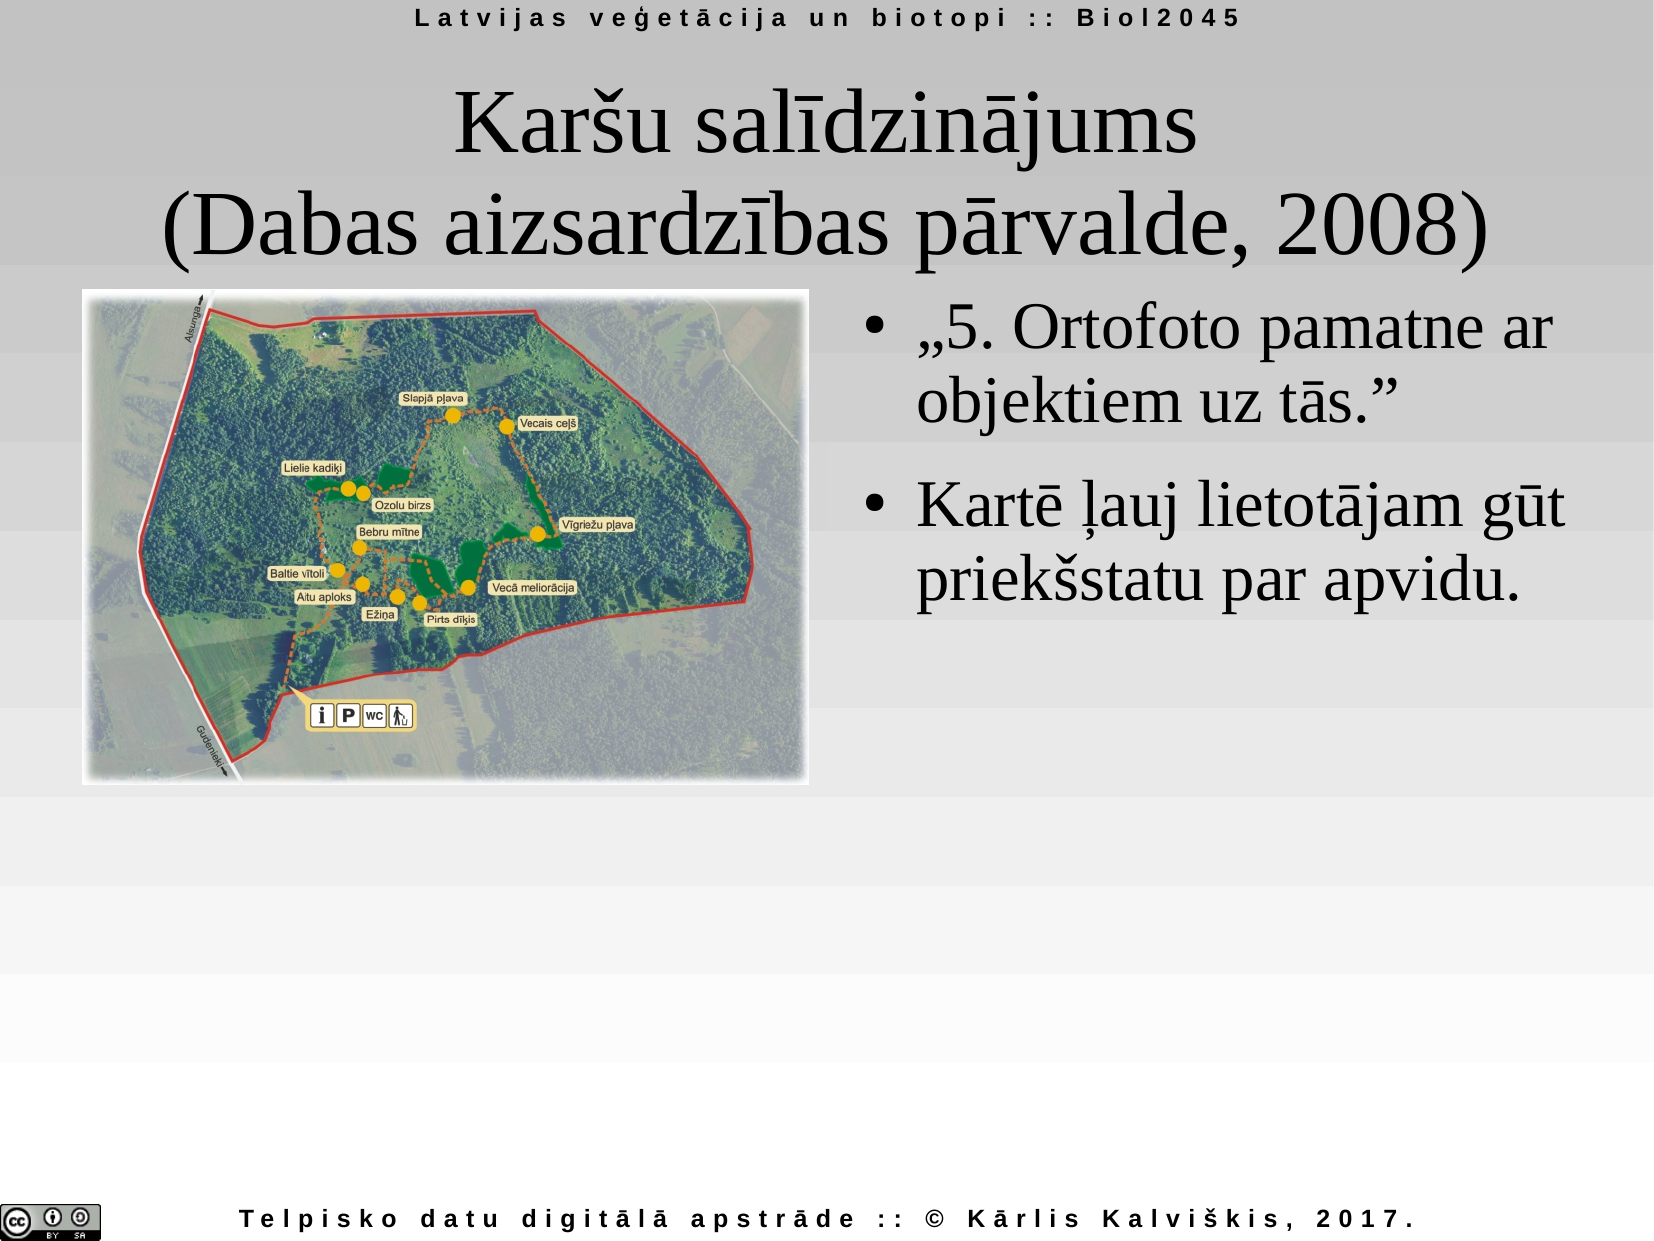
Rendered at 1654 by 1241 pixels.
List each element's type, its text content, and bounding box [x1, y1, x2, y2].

list „5. Ortofoto pamatne ar objektiem uz tās.” Kartē ļauj lietotājam gūt priekšstatu par apvidu. [845, 289, 1572, 1113]
title Karšu salīdzinājums (Dabas aizsardzības pārvalde, 2008) [29, 49, 1625, 296]
picture [0, 0, 1654, 1241]
